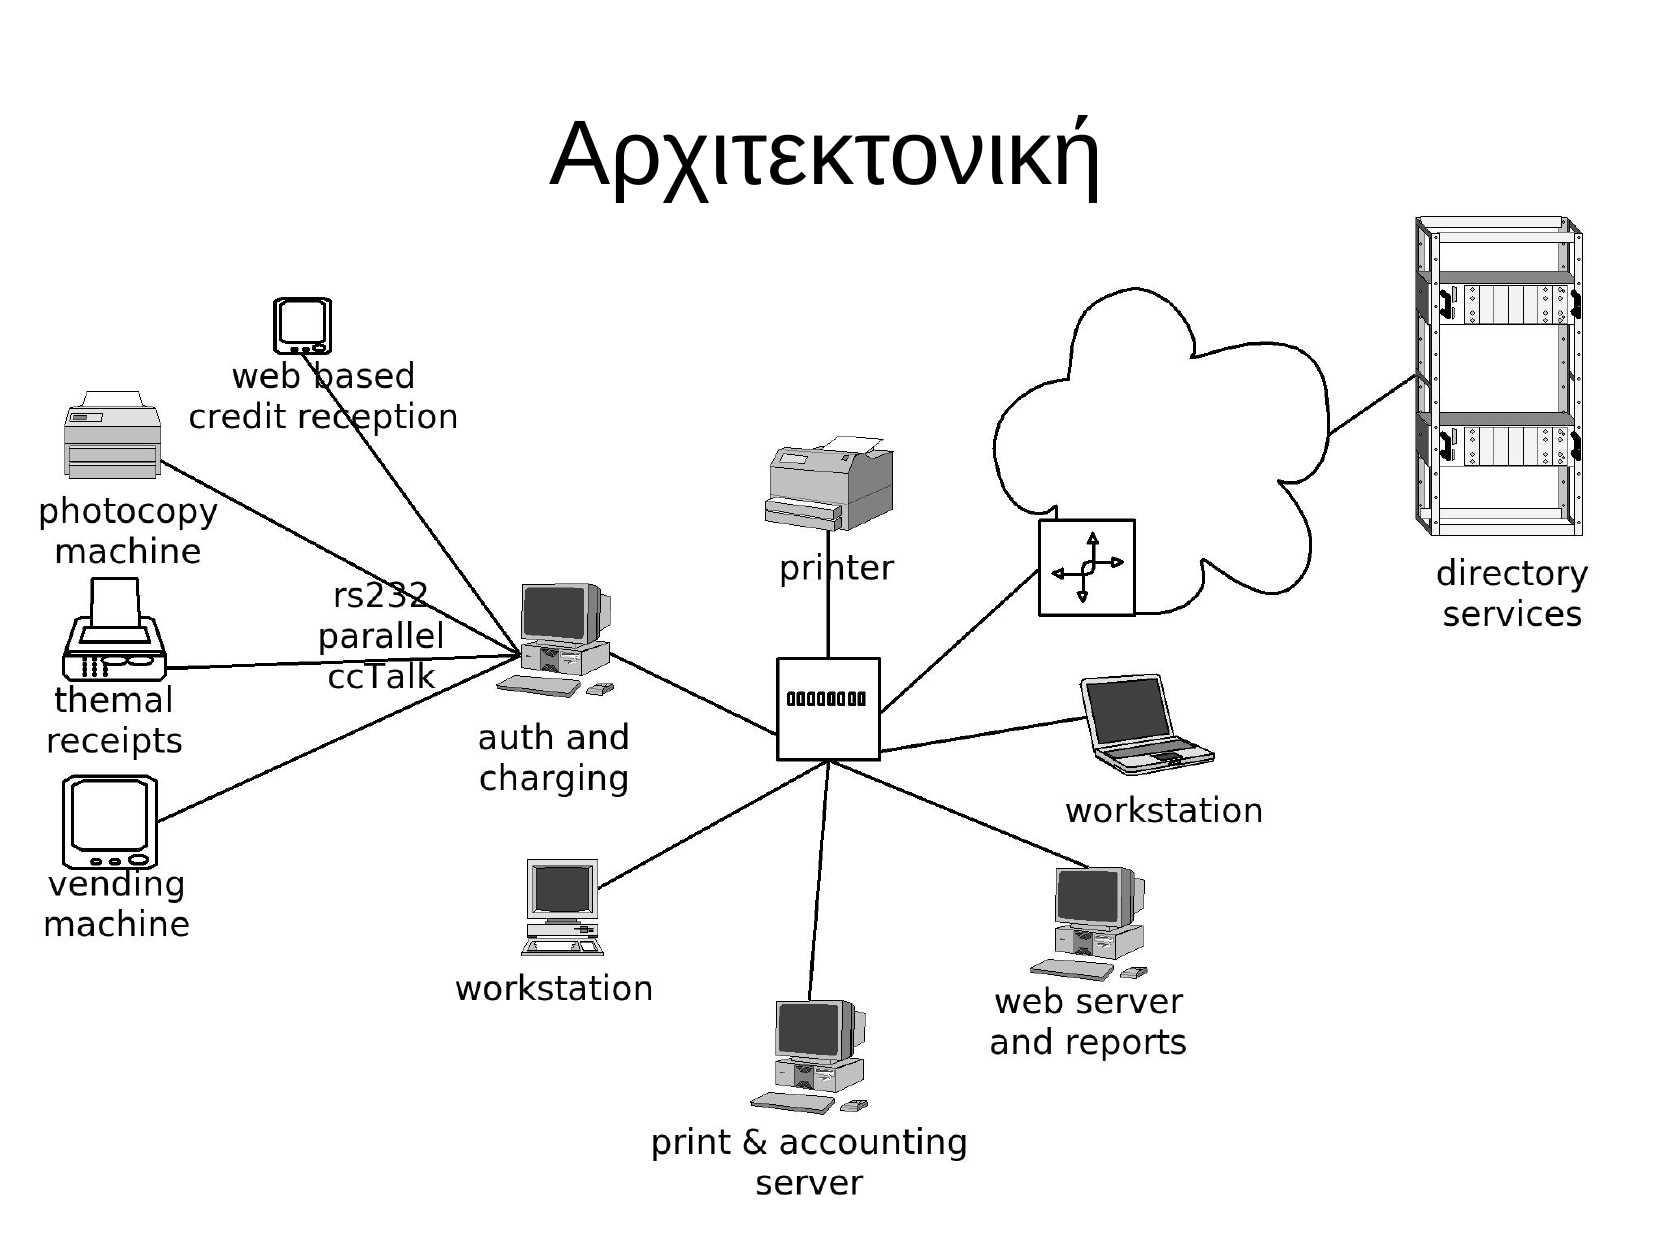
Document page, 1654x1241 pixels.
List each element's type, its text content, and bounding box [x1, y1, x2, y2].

title Αρχιτεκτονική [82, 49, 1571, 207]
picture [0, 207, 1654, 1241]
